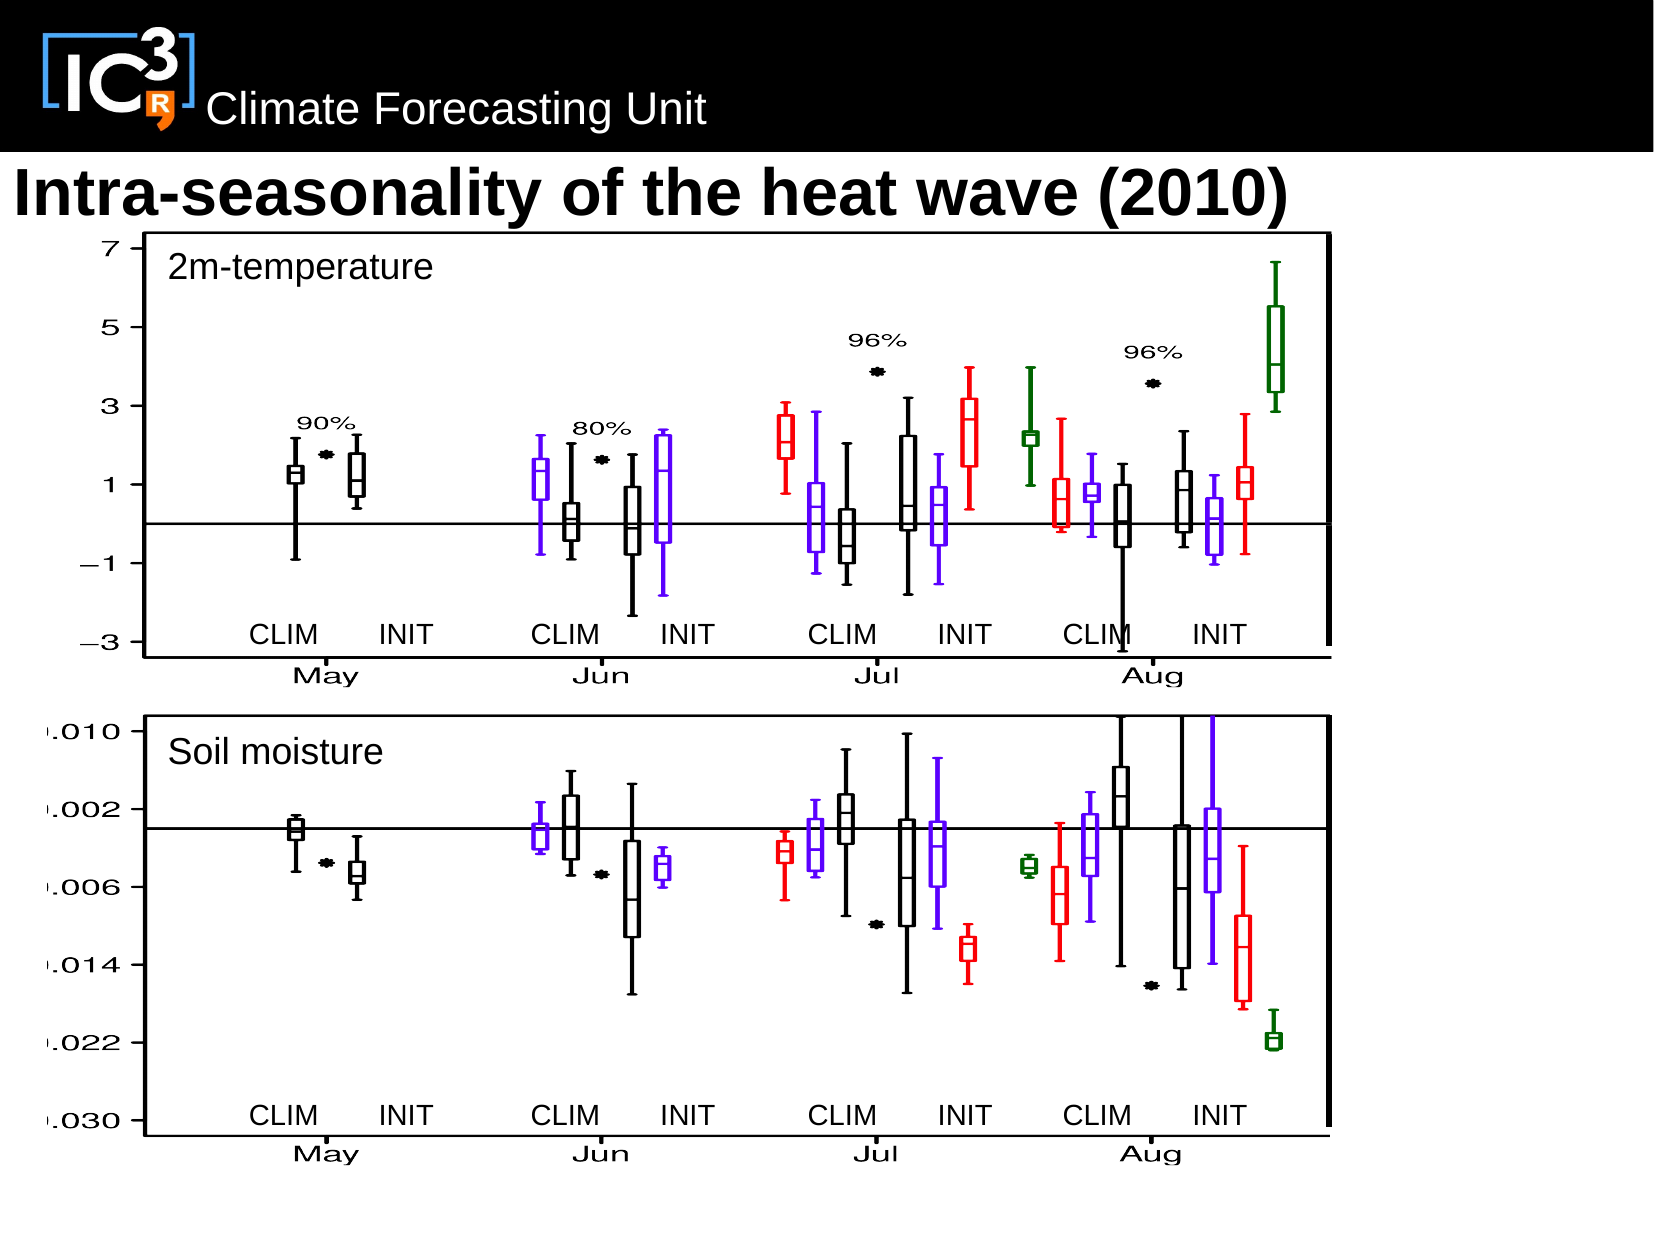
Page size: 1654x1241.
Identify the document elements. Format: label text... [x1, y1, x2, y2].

picture [1, 0, 230, 147]
text_box CLIM [234, 1091, 348, 1140]
text_box INIT [922, 1091, 1019, 1140]
text_box 2m-temperature [152, 238, 449, 296]
text_box INIT [1177, 1091, 1274, 1140]
text_box Intra-seasonality of the heat wave (2010) [0, 147, 1653, 238]
text_box Soil moisture [152, 722, 399, 780]
text_box CLIM [1047, 1091, 1162, 1140]
picture [47, 714, 1330, 1166]
text_box Climate Forecasting Unit [190, 70, 791, 146]
picture [80, 231, 1333, 688]
text_box CLIM [792, 1091, 907, 1140]
text_box INIT [363, 1091, 460, 1140]
text_box INIT [645, 1091, 742, 1140]
text_box [230, 0, 1653, 147]
text_box CLIM [515, 1091, 630, 1140]
